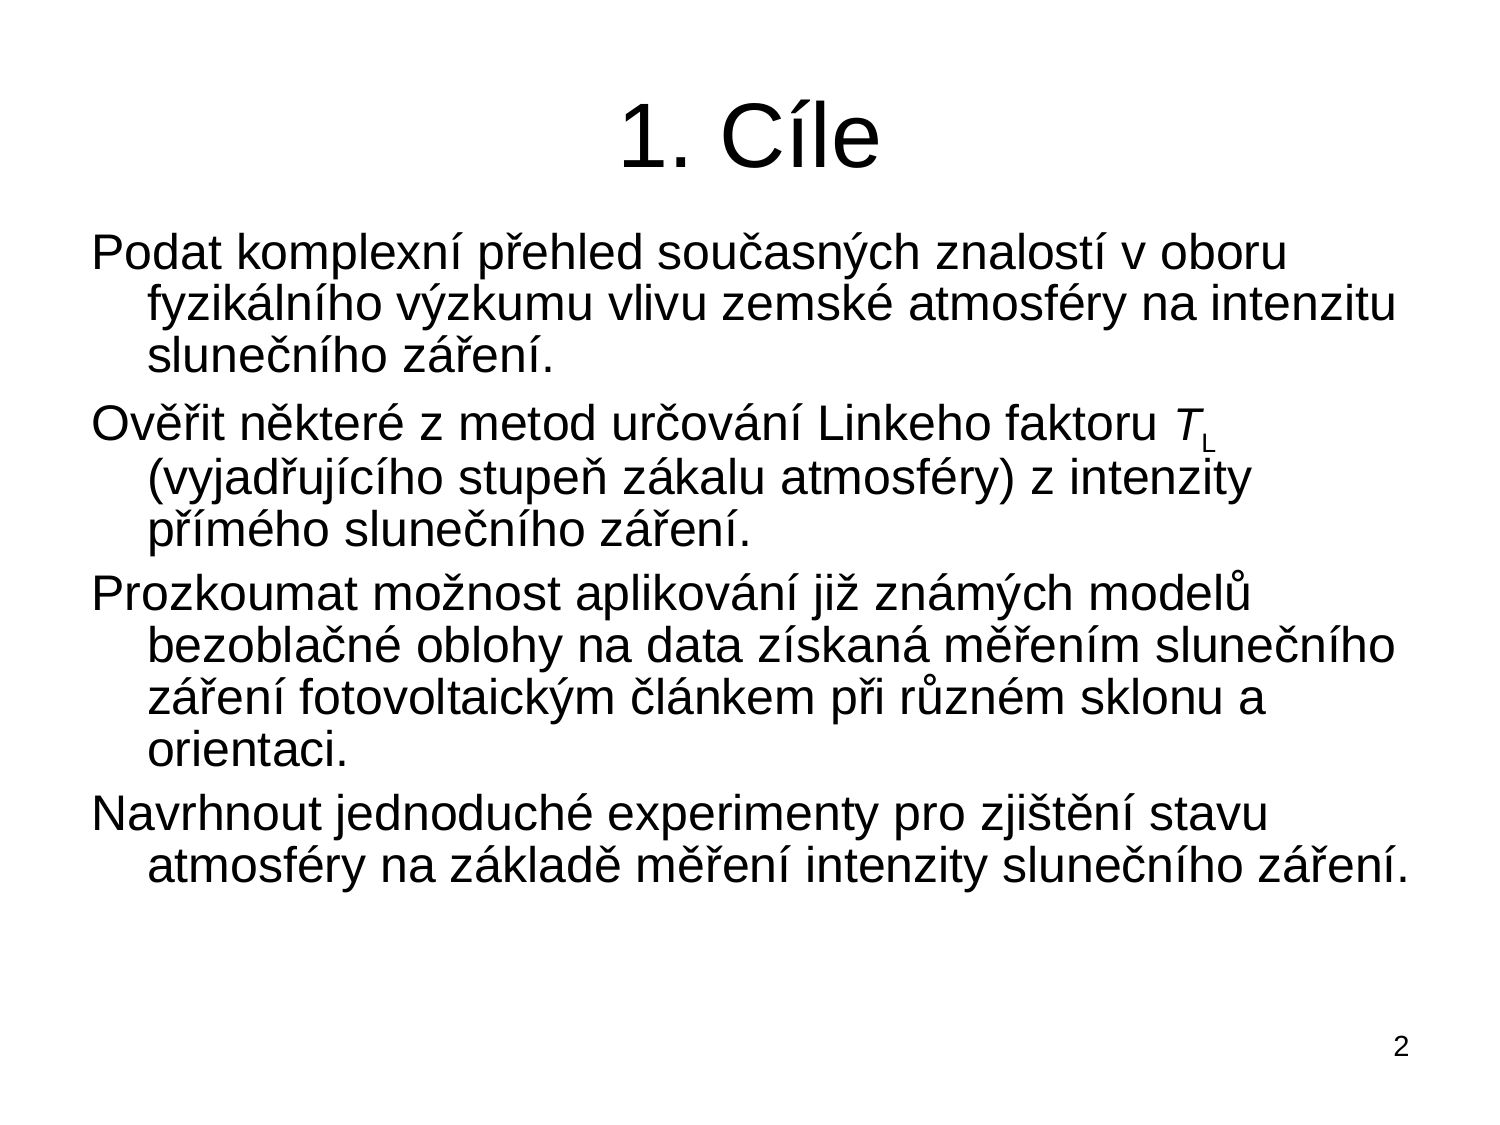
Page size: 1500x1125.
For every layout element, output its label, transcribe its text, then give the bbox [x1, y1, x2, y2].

text_box Podat komplexní přehled současných znalostí v oboru fyzikálního výzkumu vlivu zemské atmosféry na intenzitu slunečního záření. Ověřit některé z metod určování Linkeho faktoru TL (vyjadřujícího stupeň zákalu atmosféry) z intenzity přímého slunečního záření. Prozkoumat možnost aplikování již známých modelů bezoblačné oblohy na data získaná měřením slunečního záření fotovoltaickým článkem při různém sklonu a orientaci. Navrhnout jednoduché experimenty pro zjištění stavu atmosféry na základě měření intenzity slunečního záření. [76, 220, 1477, 739]
title 1. Cíle [75, 45, 1426, 233]
